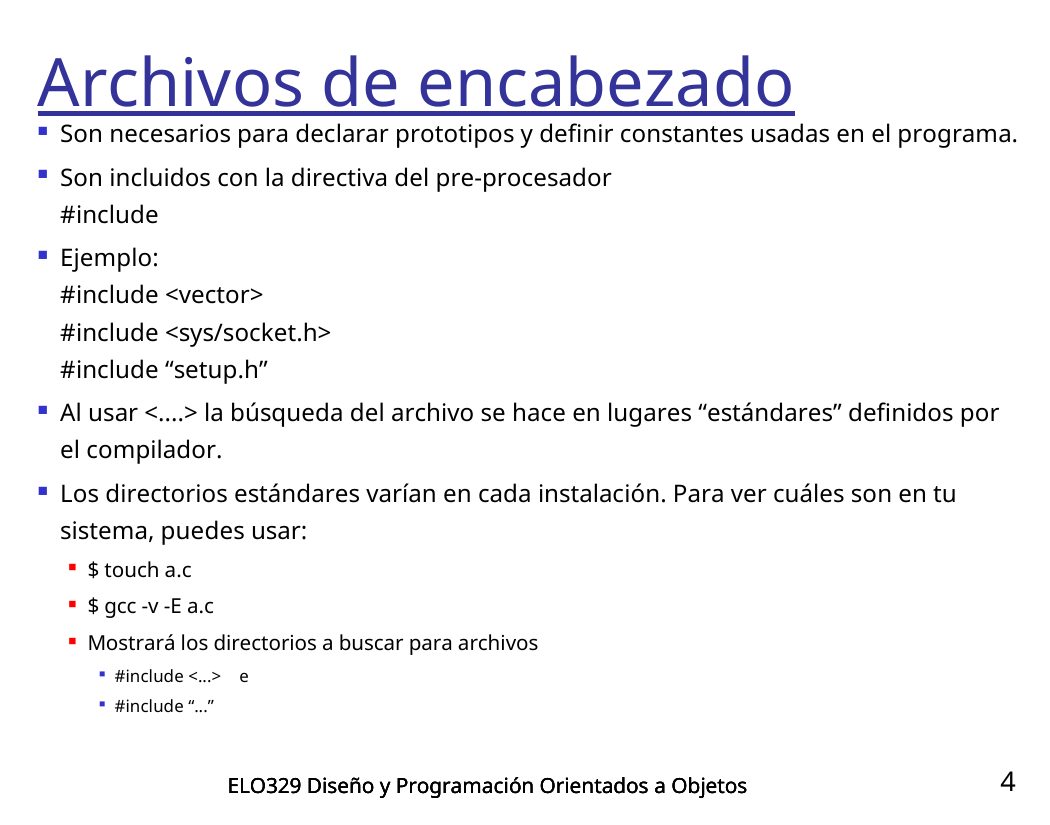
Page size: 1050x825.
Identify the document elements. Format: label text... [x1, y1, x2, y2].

title Archivos de encabezado [37, 19, 1026, 129]
text_box ELO329 Diseño y Programación Orientados a Objetos [187, 750, 788, 806]
list Son necesarios para declarar prototipos y definir constantes usadas en el programa. Son incluidos con la directiva del pre-procesador #include Ejemplo: #include <vector> #include <sys/socket.h> #include “setup.h” Al usar <....> la búsqueda del archivo se hace en lugares “estándares” definidos por el compilador. Los directorios estándares varían en cada instalación. Para ver cuáles son en tu sistema, puedes usar: $ touch a.c $ gcc -v -E a.c Mostrará los directorios a buscar para archivos #include <...> e #include “...” [37, 112, 1023, 751]
